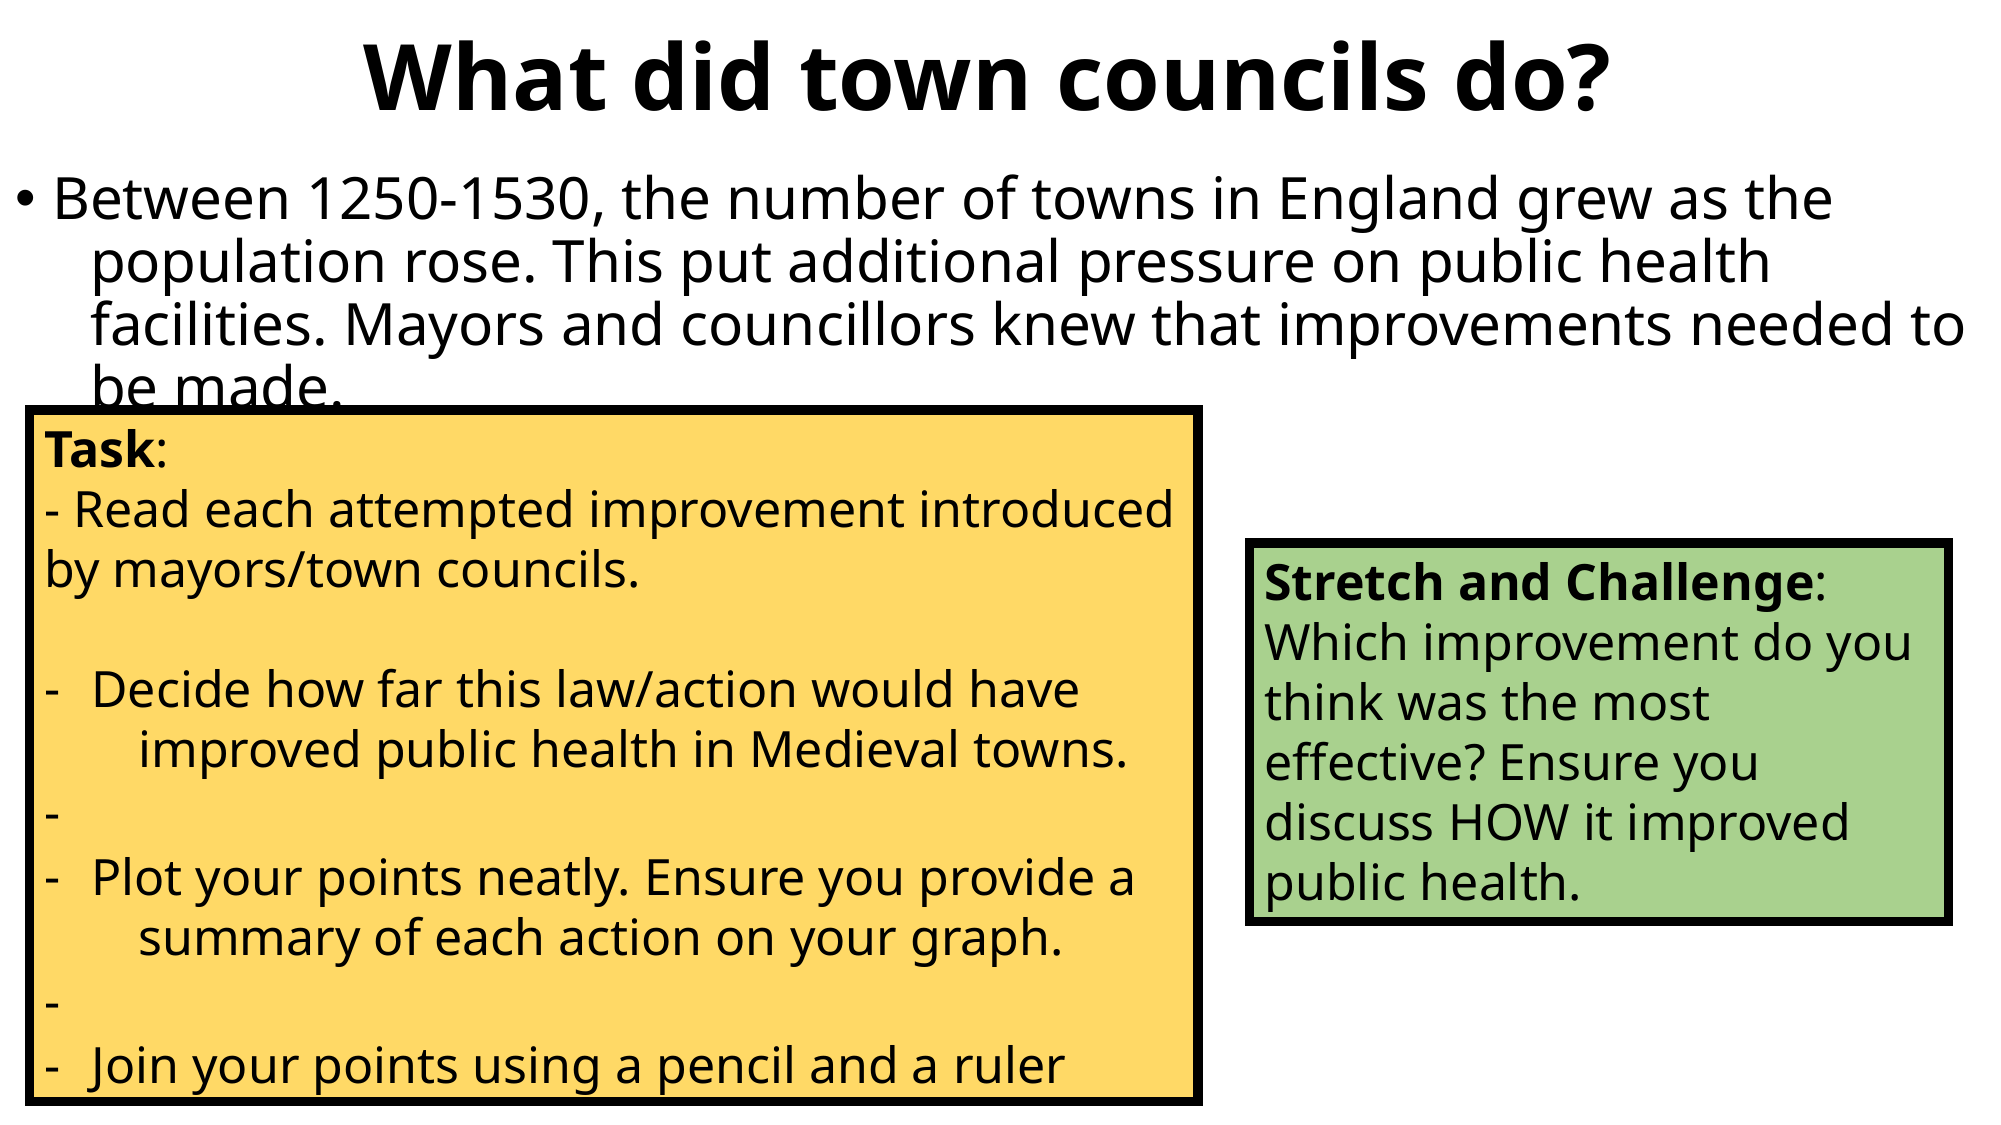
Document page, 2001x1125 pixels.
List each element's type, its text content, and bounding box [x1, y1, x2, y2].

text_box Stretch and Challenge: Which improvement do you think was the most effective? Ensure you discuss HOW it improved public health. [1249, 542, 1949, 922]
title What did town councils do? [0, 0, 2000, 162]
text_box Task: - Read each attempted improvement introduced by mayors/town councils. Decide how far this law/action would have improved public health in Medieval towns. Plot your points neatly. Ensure you provide a summary of each action on your graph. Join your points using a pencil and a ruler [29, 409, 1198, 1092]
list Between 1250-1530, the number of towns in England grew as the population rose. This put additional pressure on public health facilities. Mayors and councillors knew that improvements needed to be made. [0, 162, 2000, 876]
